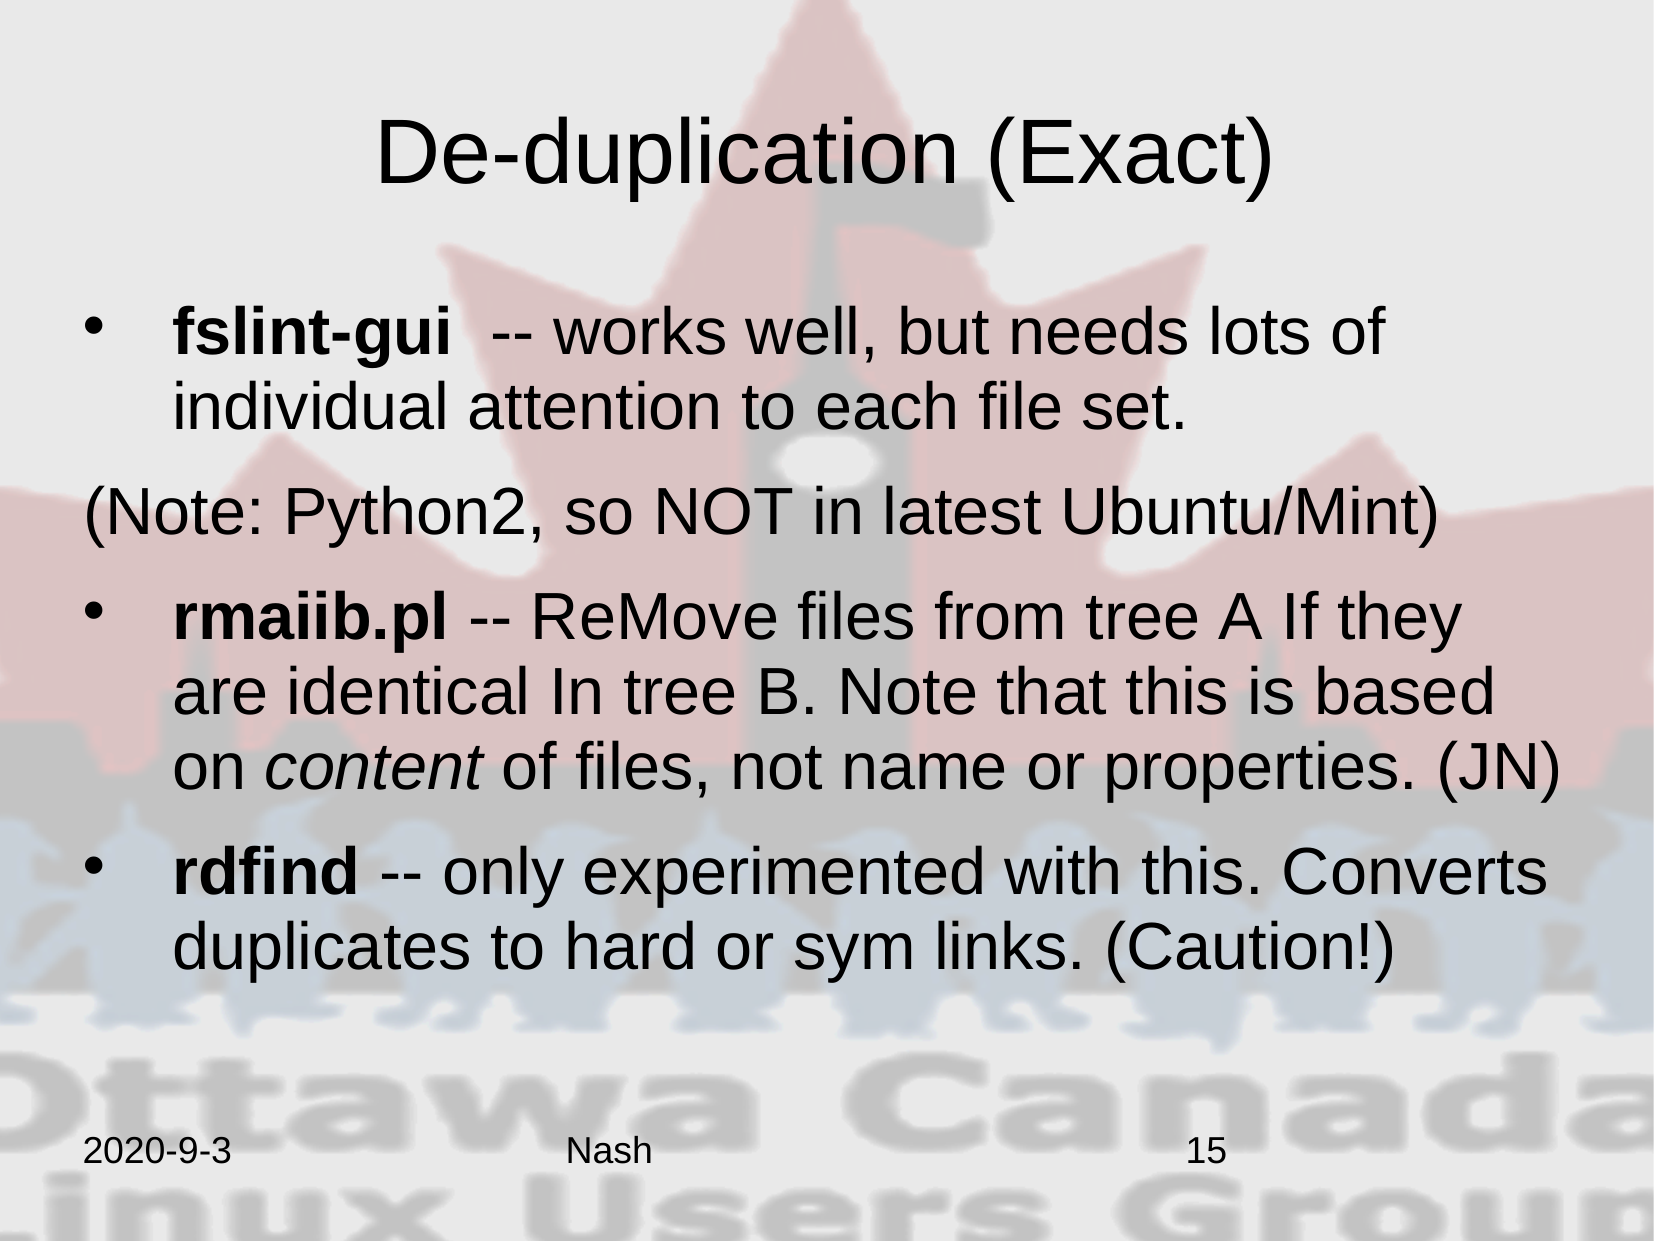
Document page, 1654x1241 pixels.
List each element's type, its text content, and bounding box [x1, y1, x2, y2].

list fslint-gui -- works well, but needs lots of individual attention to each file set. (Note: Python2, so NOT in latest Ubuntu/Mint) rmaiib.pl -- ReMove files from tree A If they are identical In tree B. Note that this is based on content of files, not name or properties. (JN) rdfind -- only experimented with this. Converts duplicates to hard or sym links. (Caution!) [82, 290, 1571, 1010]
title De-duplication (Exact) [82, 49, 1571, 257]
picture [0, 0, 1654, 1241]
